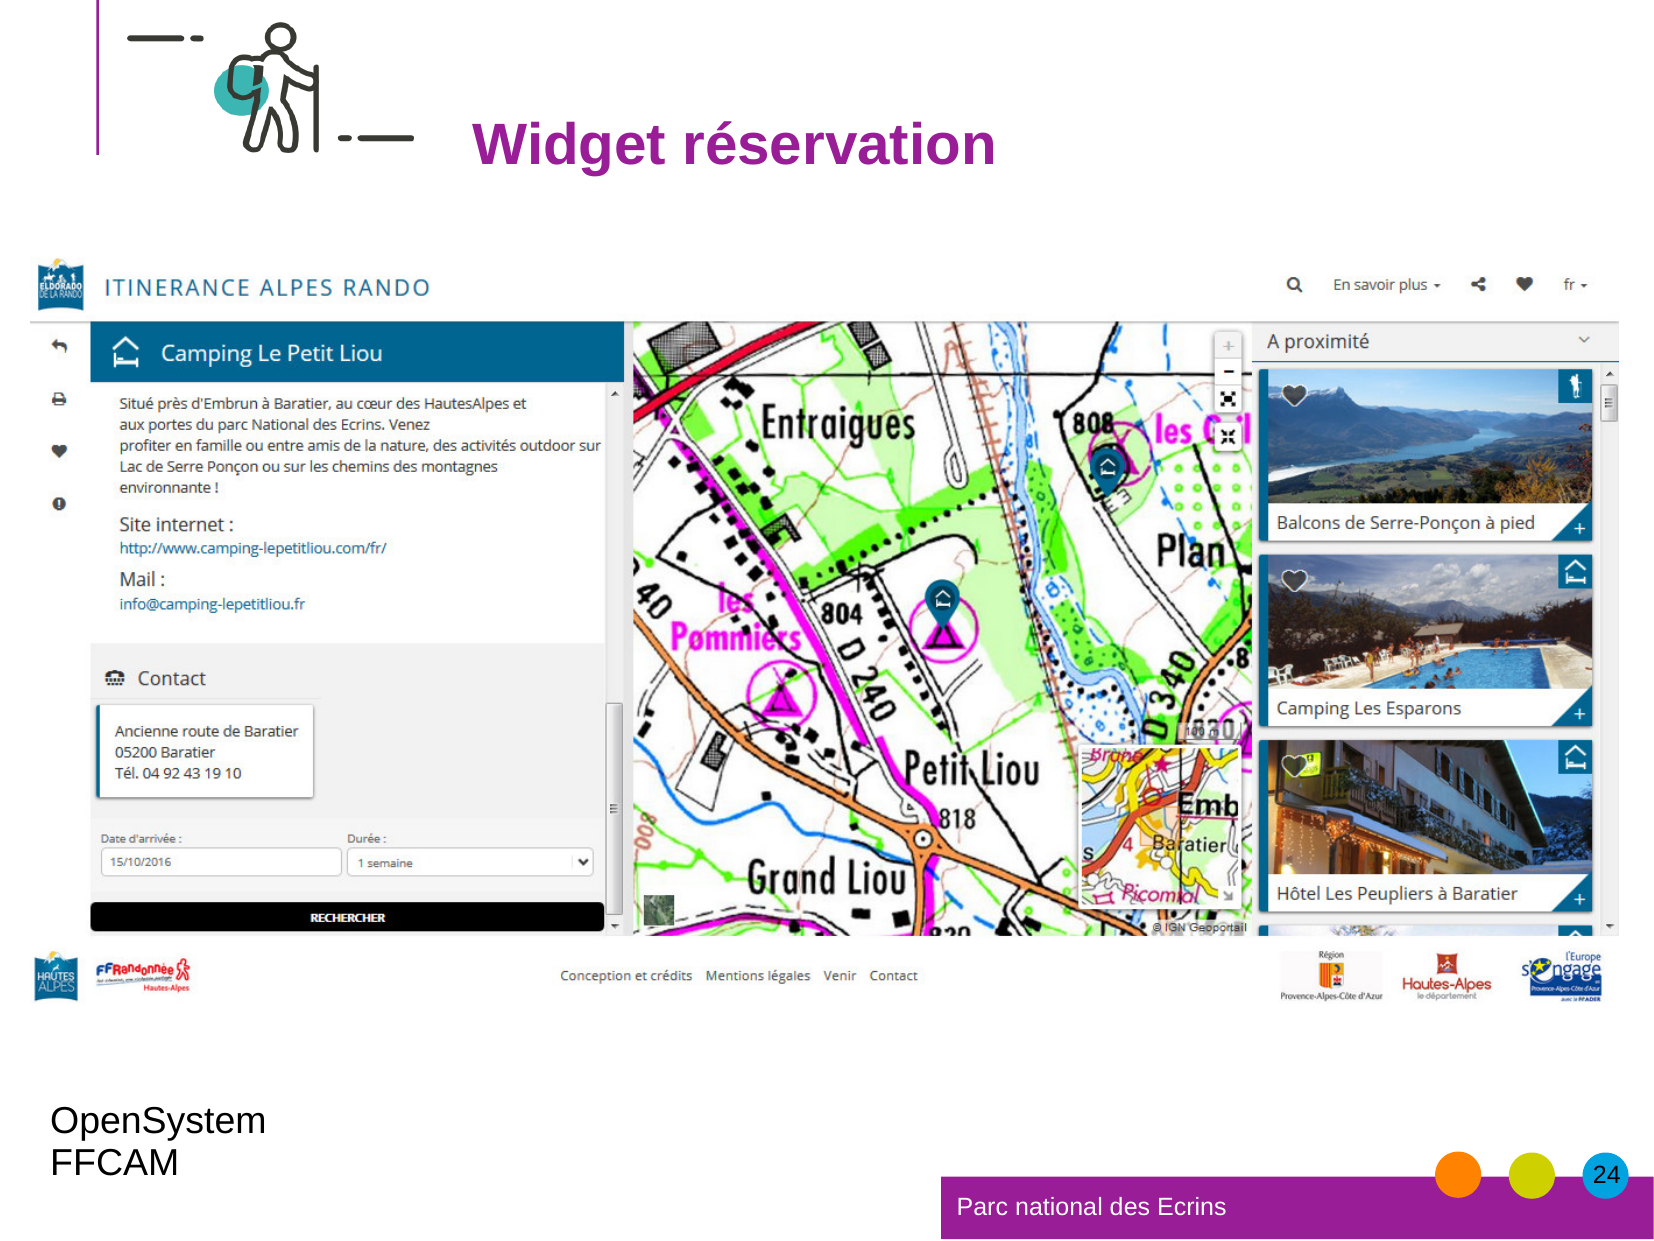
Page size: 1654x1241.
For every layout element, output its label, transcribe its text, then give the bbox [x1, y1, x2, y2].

picture [30, 248, 1619, 1013]
text_box OpenSystem FFCAM [35, 1092, 282, 1192]
picture [127, 22, 414, 153]
title Widget réservation [472, 29, 1241, 178]
